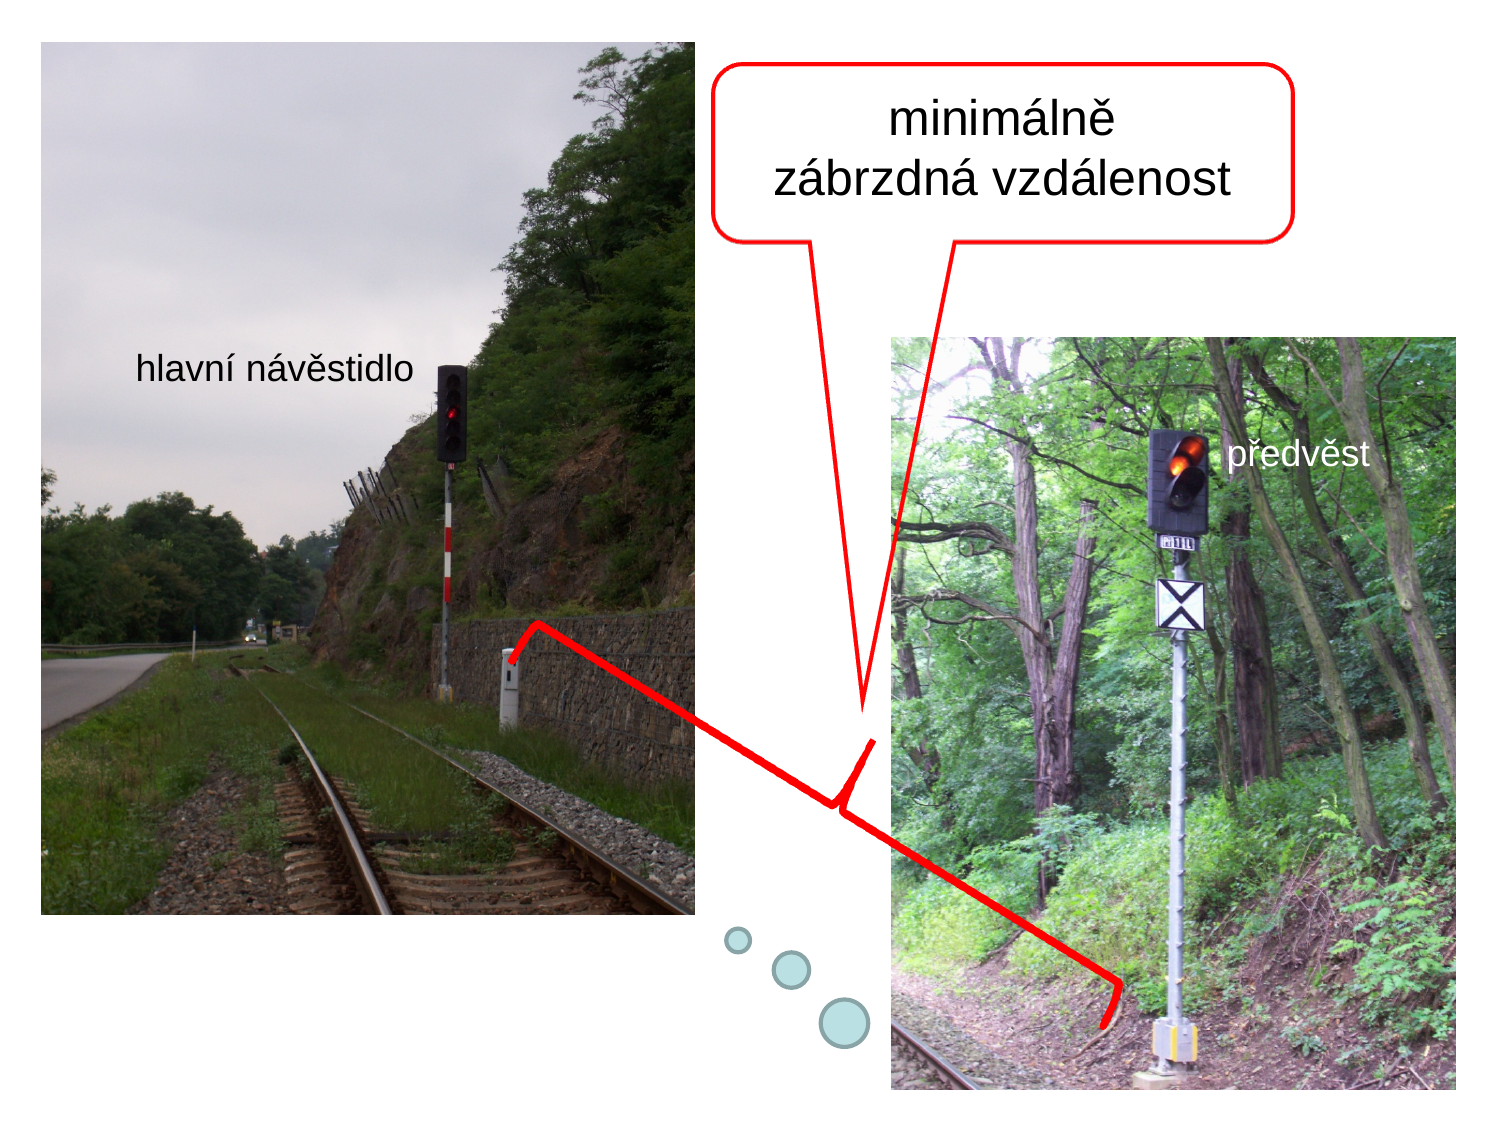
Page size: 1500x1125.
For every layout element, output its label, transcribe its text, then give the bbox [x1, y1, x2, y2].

picture [506, 60, 1456, 1034]
text_box [773, 952, 810, 988]
text_box [891, 338, 1456, 1090]
text_box [820, 999, 869, 1047]
text_box [41, 42, 695, 915]
text_box [726, 928, 751, 953]
text_box hlavní návěstidlo [120, 336, 430, 397]
text_box předvěst [1211, 420, 1386, 482]
text_box minimálně zábrzdná vzdálenost [750, 78, 1255, 214]
